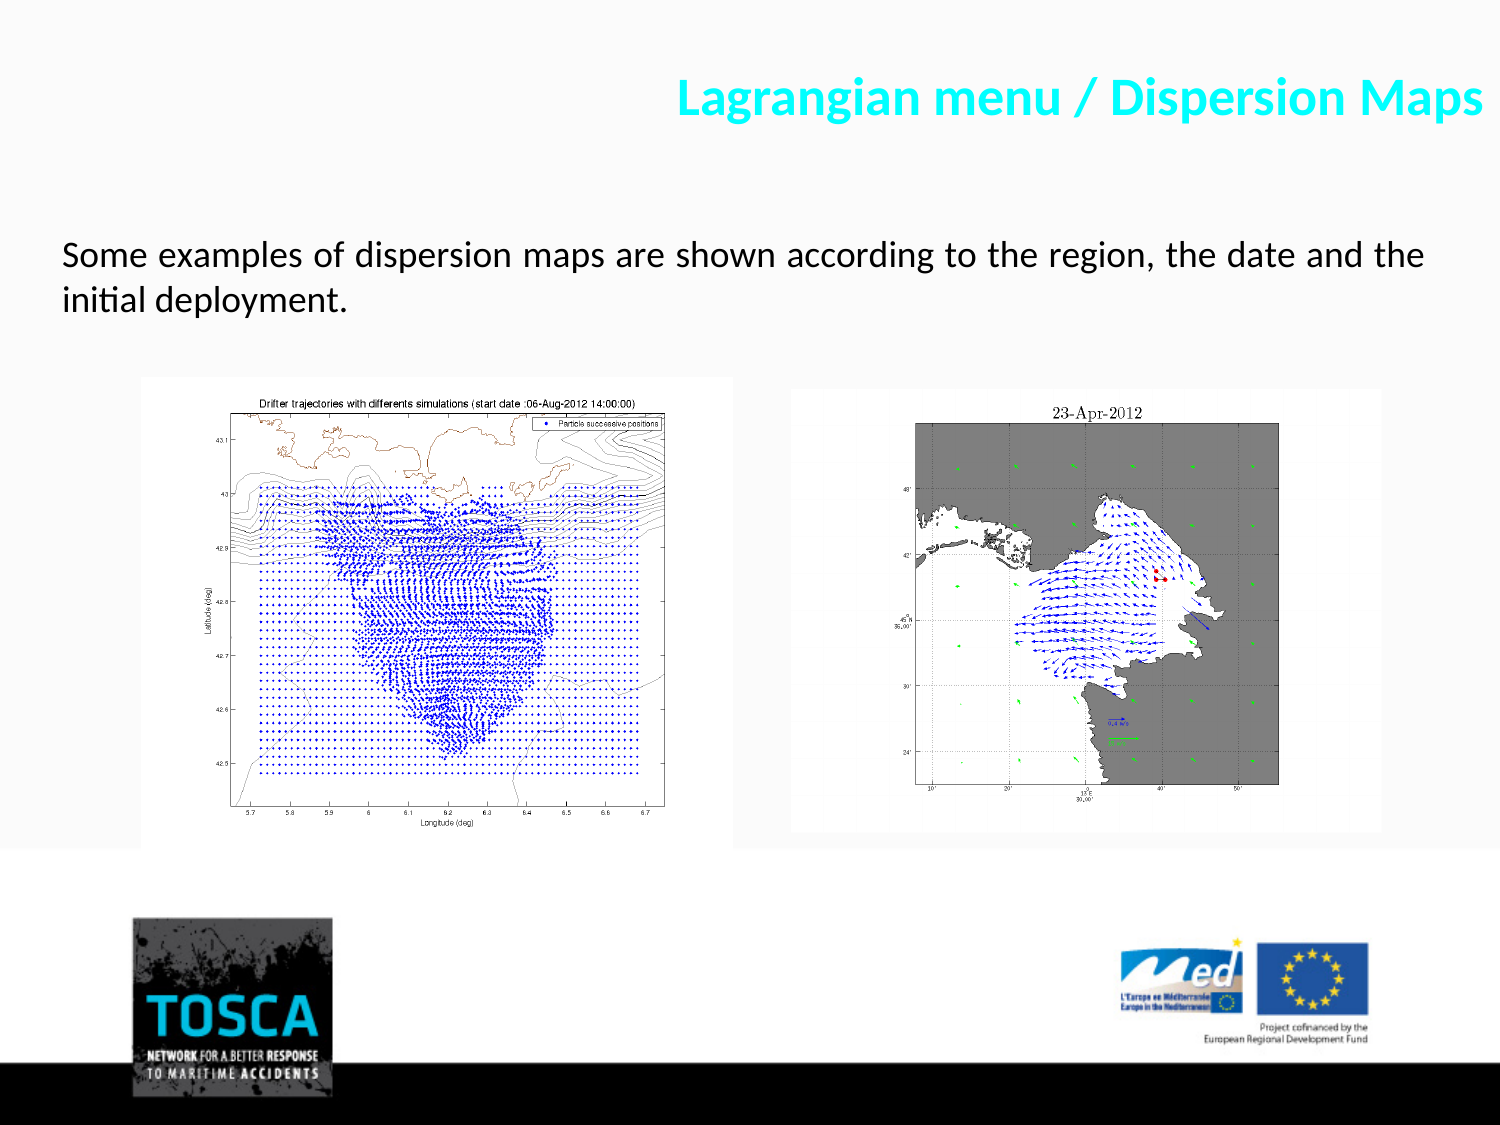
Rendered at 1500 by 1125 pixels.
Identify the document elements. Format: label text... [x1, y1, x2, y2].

picture [0, 0, 1500, 1125]
text_box Some examples of dispersion maps are shown according to the region, the date and the initial deployment. [47, 177, 1442, 840]
picture [791, 389, 1382, 833]
title Lagrangian menu / Dispersion Maps [177, 0, 1500, 188]
